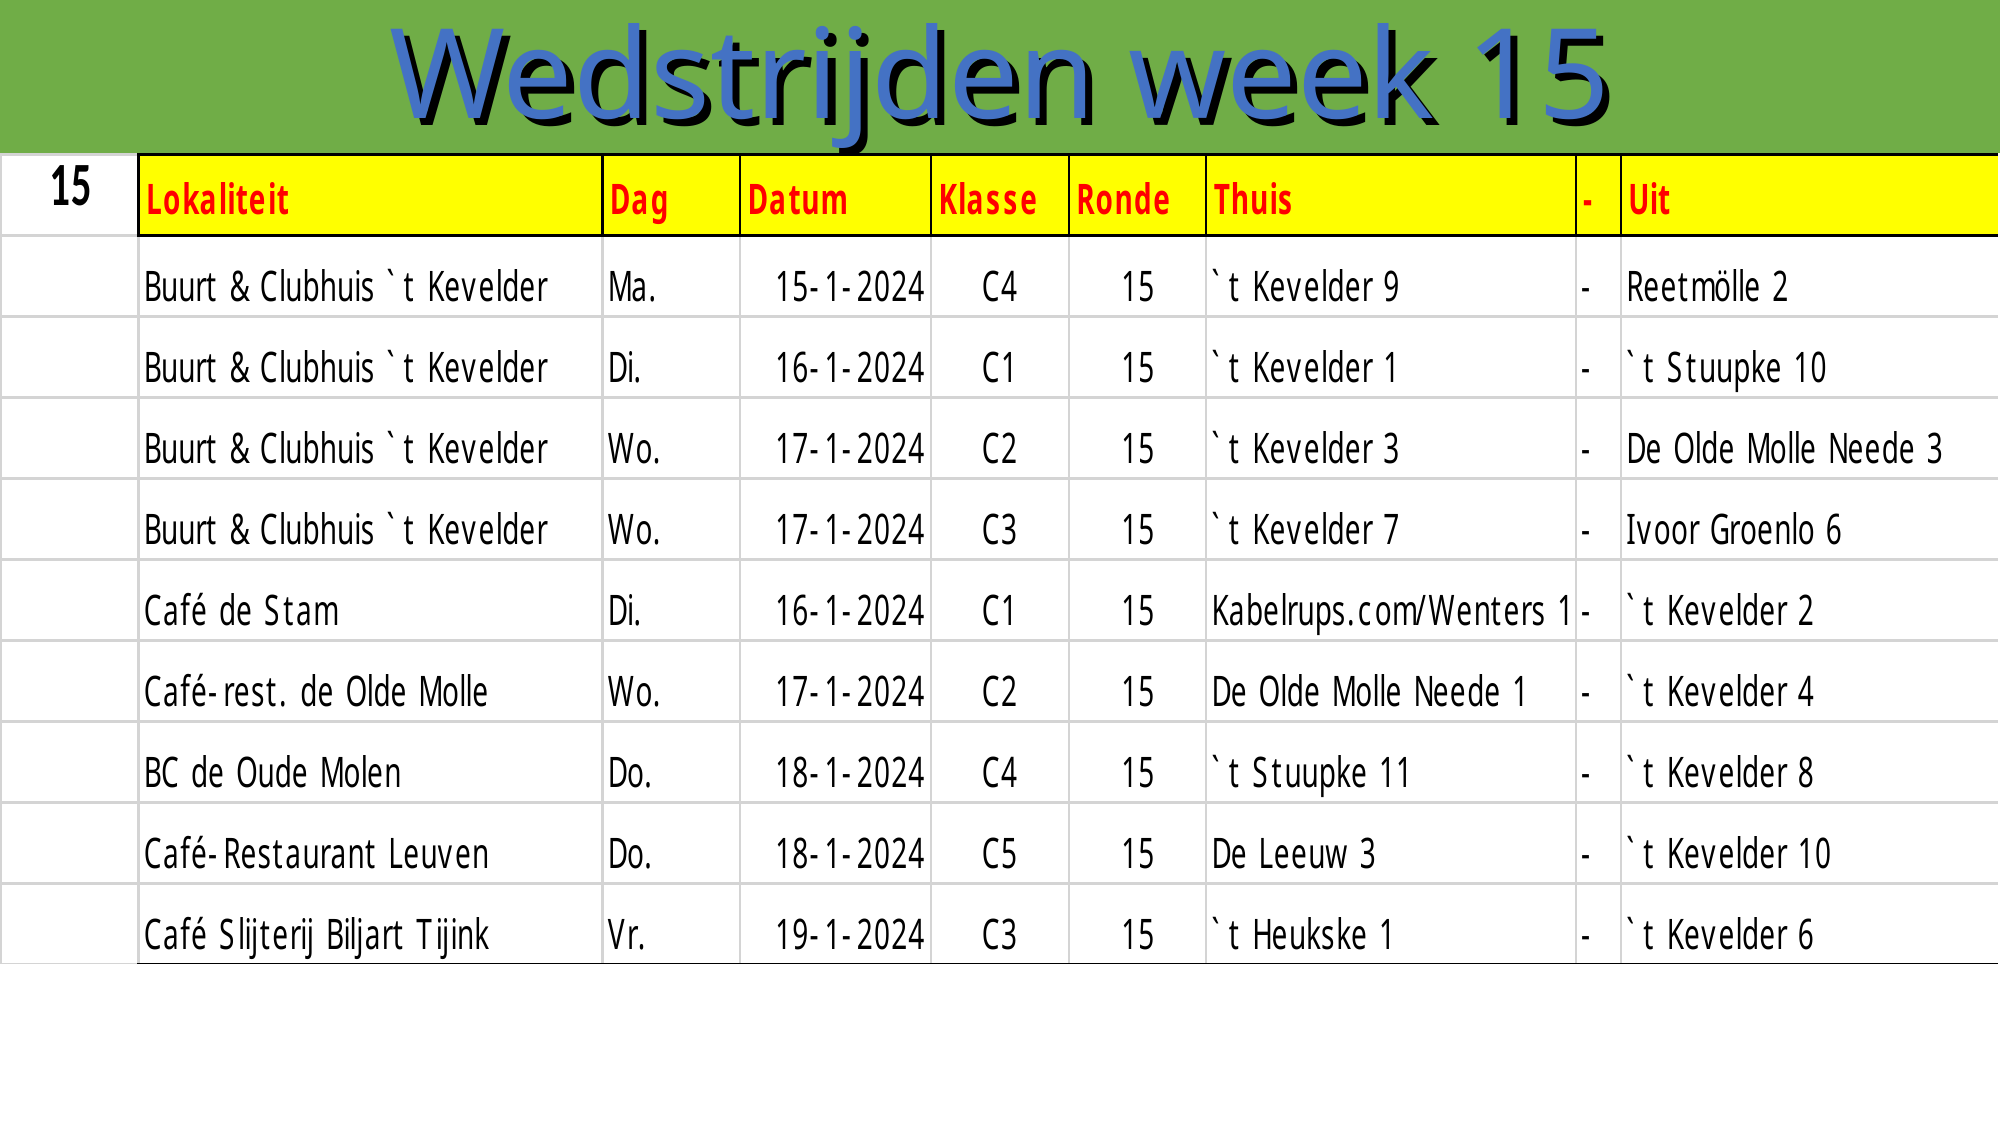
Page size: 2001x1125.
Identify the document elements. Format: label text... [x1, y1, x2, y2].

picture [0, 152, 2000, 967]
title Wedstrijden week 15 [0, 0, 2000, 152]
